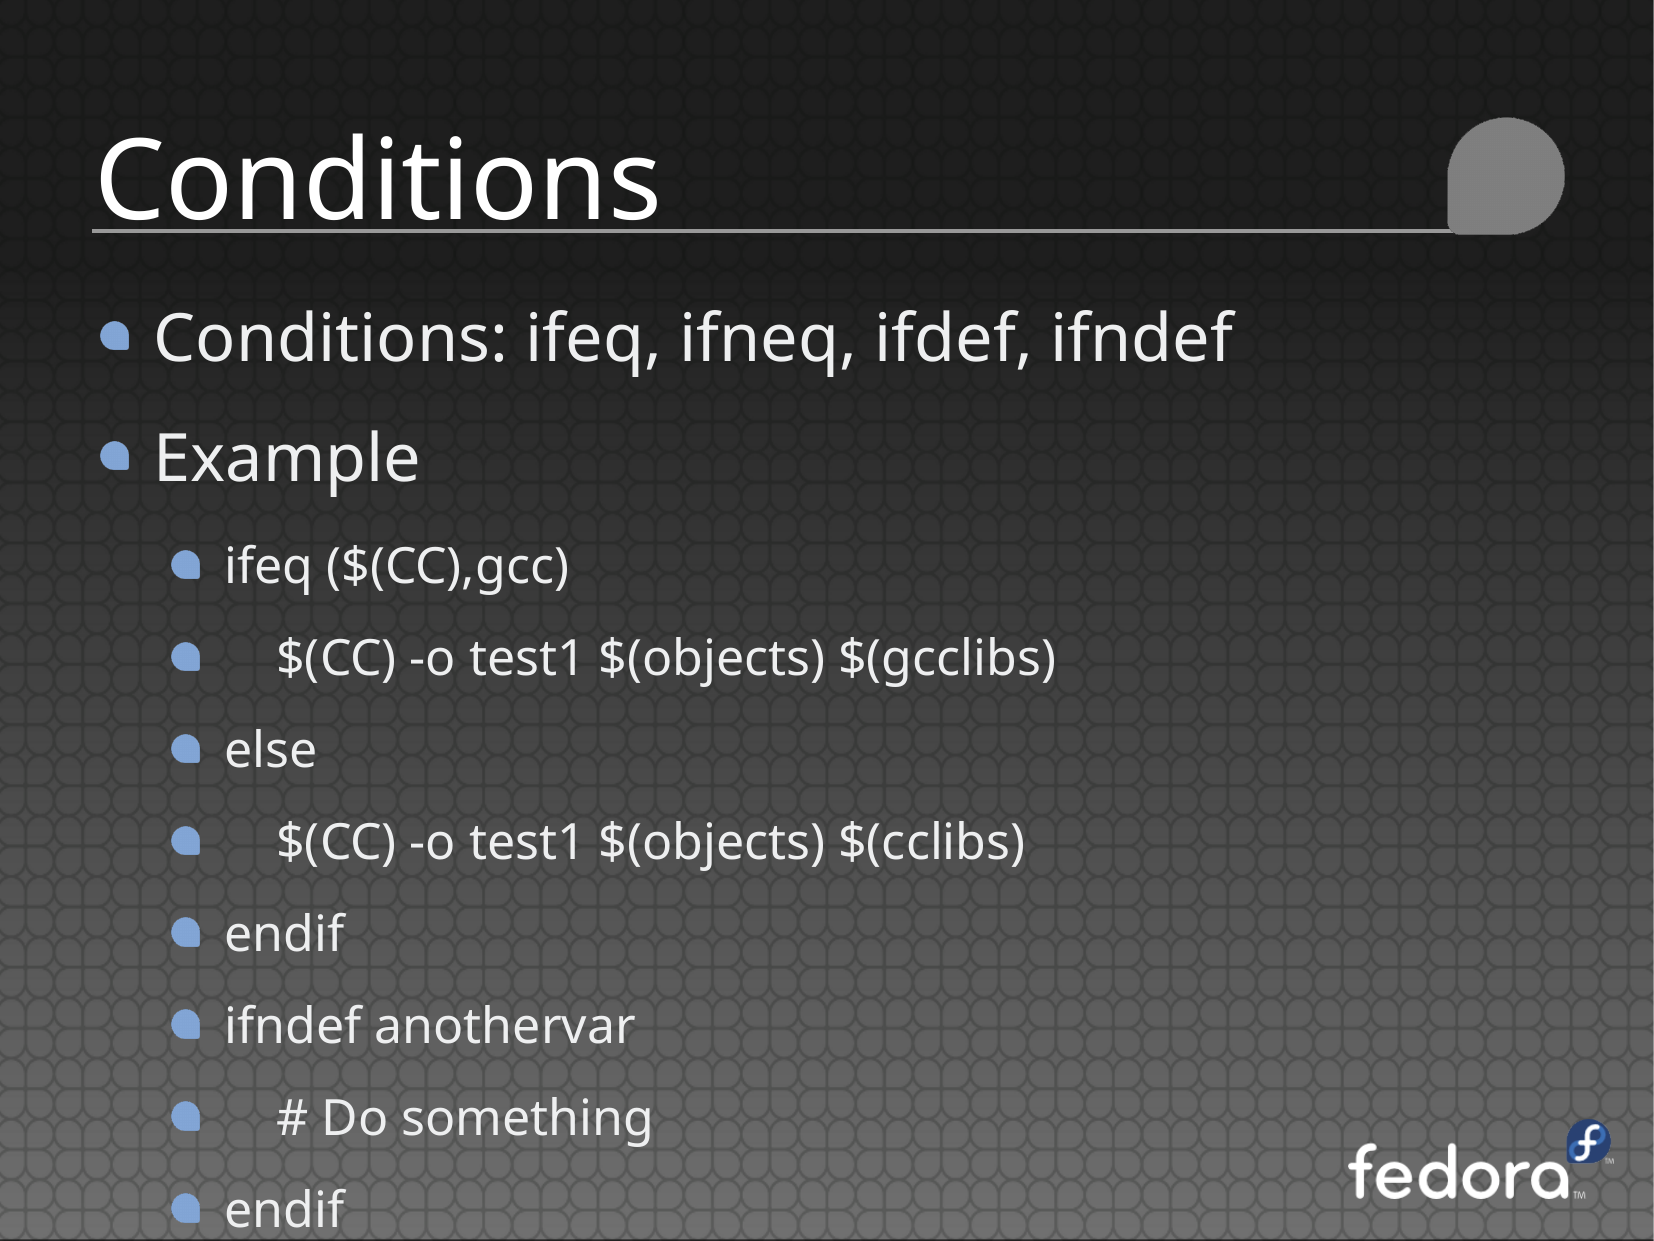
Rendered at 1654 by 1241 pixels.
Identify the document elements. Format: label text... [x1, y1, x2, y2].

list Conditions: ifeq, ifneq, ifdef, ifndef Example ifeq ($(CC),gcc) $(CC) -o test1 $(objects) $(gcclibs) else $(CC) -o test1 $(objects) $(cclibs) endif ifndef anothervar # Do something endif [82, 290, 1571, 1136]
picture [0, 0, 1654, 1241]
title Conditions [94, 100, 1426, 251]
